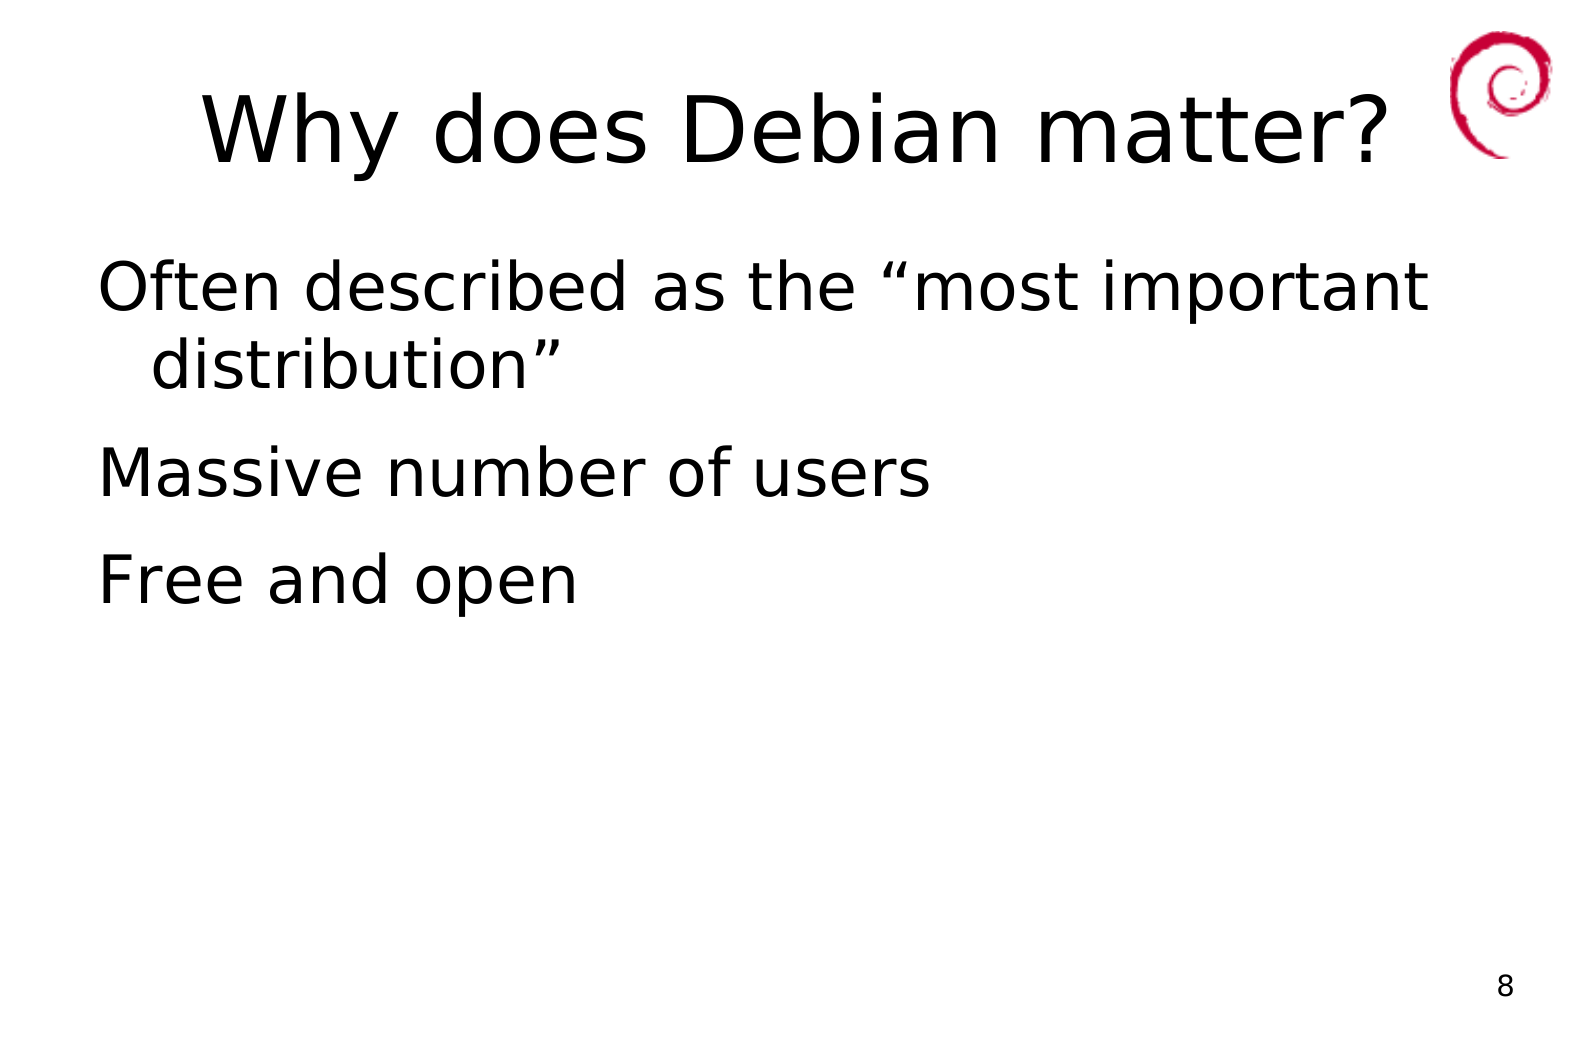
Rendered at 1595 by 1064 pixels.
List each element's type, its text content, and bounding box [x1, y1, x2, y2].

list Often described as the “most important distribution” Massive number of users Free and open [79, 248, 1515, 951]
title Why does Debian matter? [79, 42, 1515, 221]
picture [1450, 31, 1555, 159]
